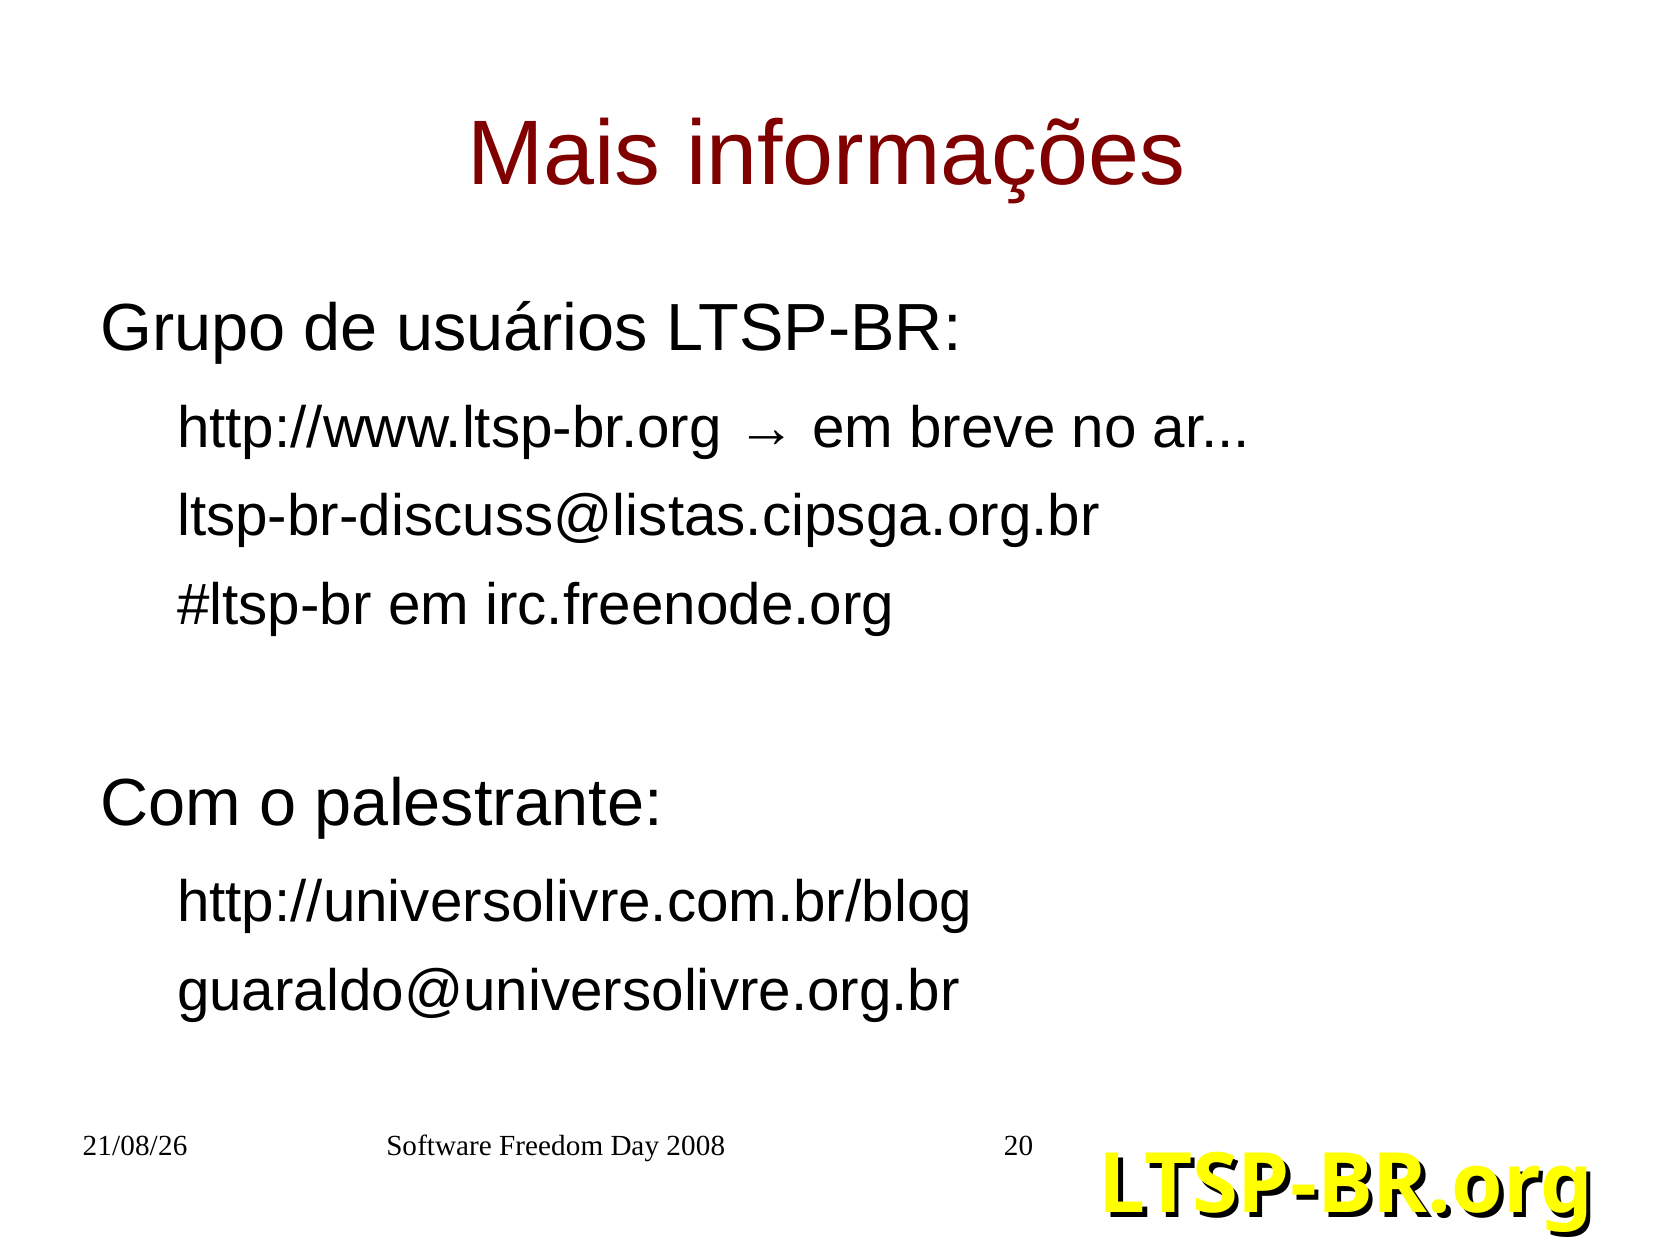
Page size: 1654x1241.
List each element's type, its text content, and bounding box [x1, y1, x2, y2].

list Grupo de usuários LTSP-BR: http://www.ltsp-br.org → em breve no ar... ltsp-br-discuss@listas.cipsga.org.br #ltsp-br em irc.freenode.org Com o palestrante: http://universolivre.com.br/blog guaraldo@universolivre.org.br [82, 290, 1571, 1094]
title Mais informações [82, 56, 1571, 250]
